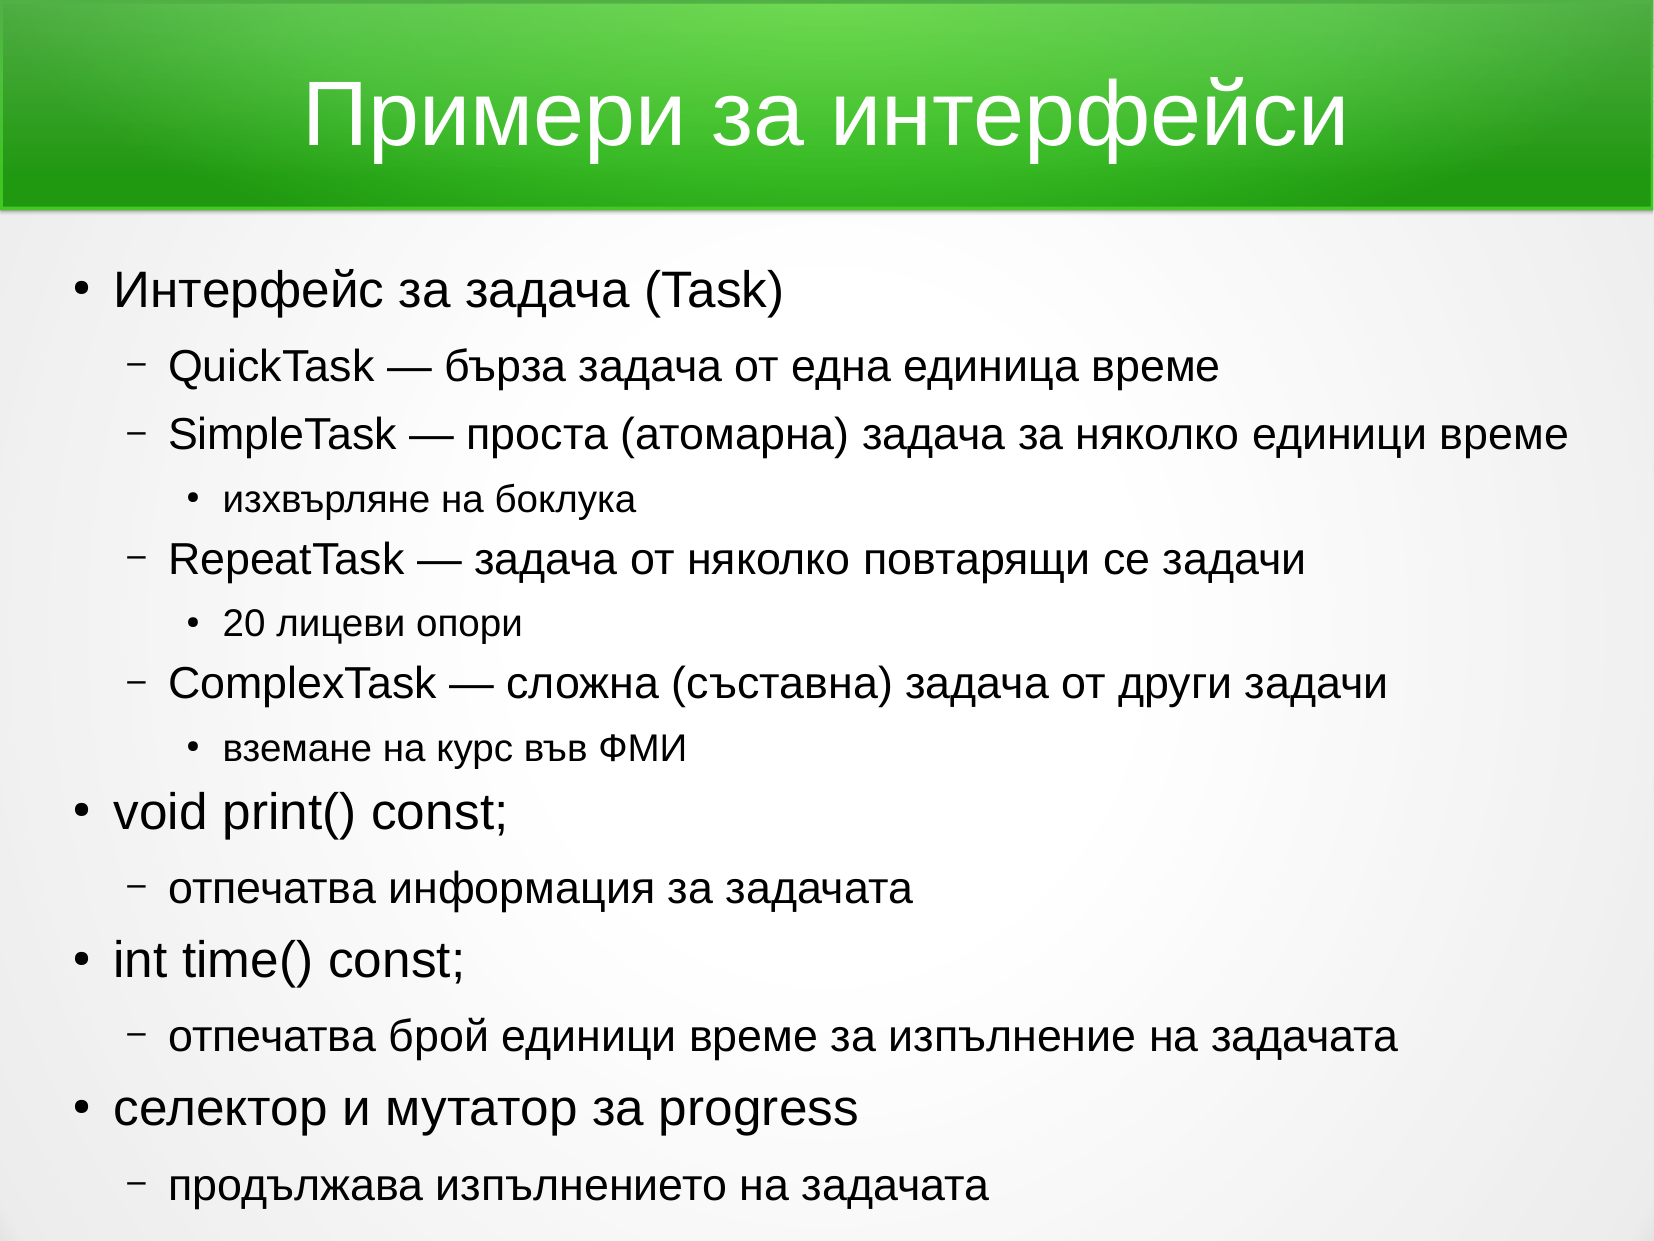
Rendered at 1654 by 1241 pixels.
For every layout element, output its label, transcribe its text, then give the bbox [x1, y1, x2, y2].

title Примери за интерфейси [82, 49, 1571, 179]
list Интерфейс за задача (Task) QuickTask — бърза задача от една единица време SimpleTask — проста (атомарна) задача за няколко единици време изхвърляне на боклука RepeatTask — задача от няколко повтарящи се задачи 20 лицеви опори ComplexTask — сложна (съставна) задача от други задачи вземане на курс във ФМИ void print() const; отпечатва информация за задачата int time() const; отпечатва брой единици време за изпълнение на задачата селектор и мутатор за progress продължава изпълнението на задачата [59, 261, 1595, 1229]
